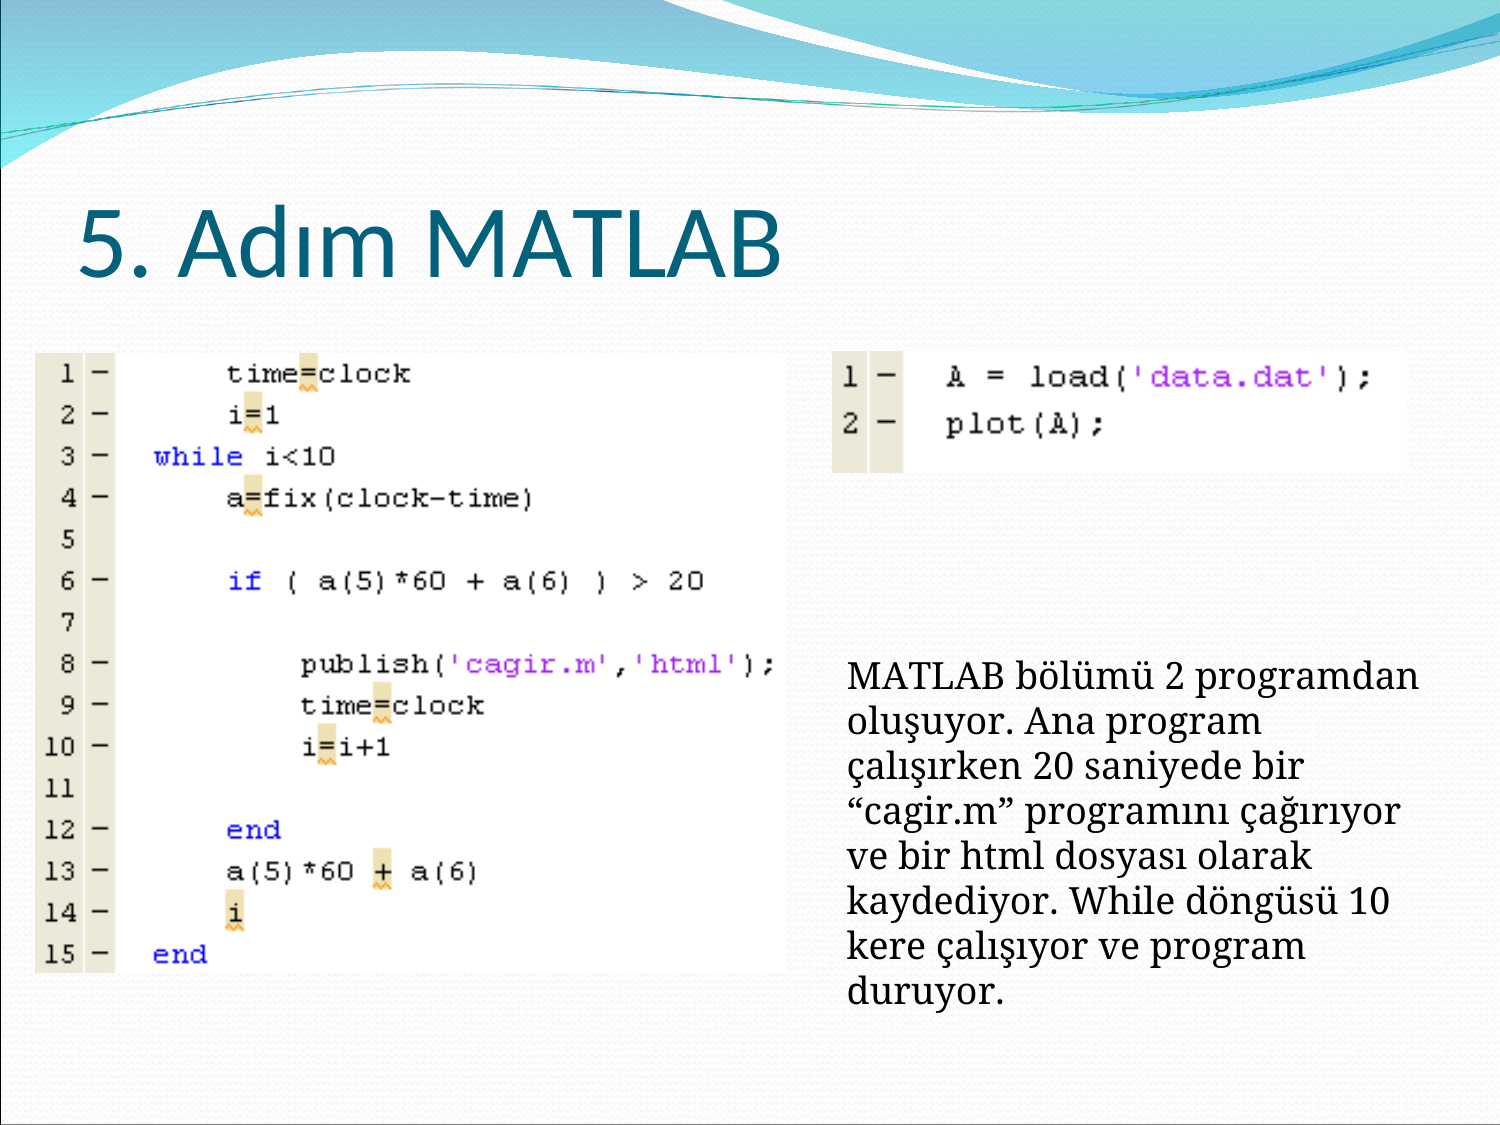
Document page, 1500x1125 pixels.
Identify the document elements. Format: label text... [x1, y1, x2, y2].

picture [0, 0, 1500, 1125]
text_box MATLAB bölümü 2 programdan oluşuyor. Ana program çalışırken 20 saniyede bir “cagir.m” programını çağırıyor ve bir html dosyası olarak kaydediyor. While döngüsü 10 kere çalışıyor ve program duruyor. [831, 644, 1442, 1020]
title 5. Adım MATLAB [75, 115, 1426, 304]
